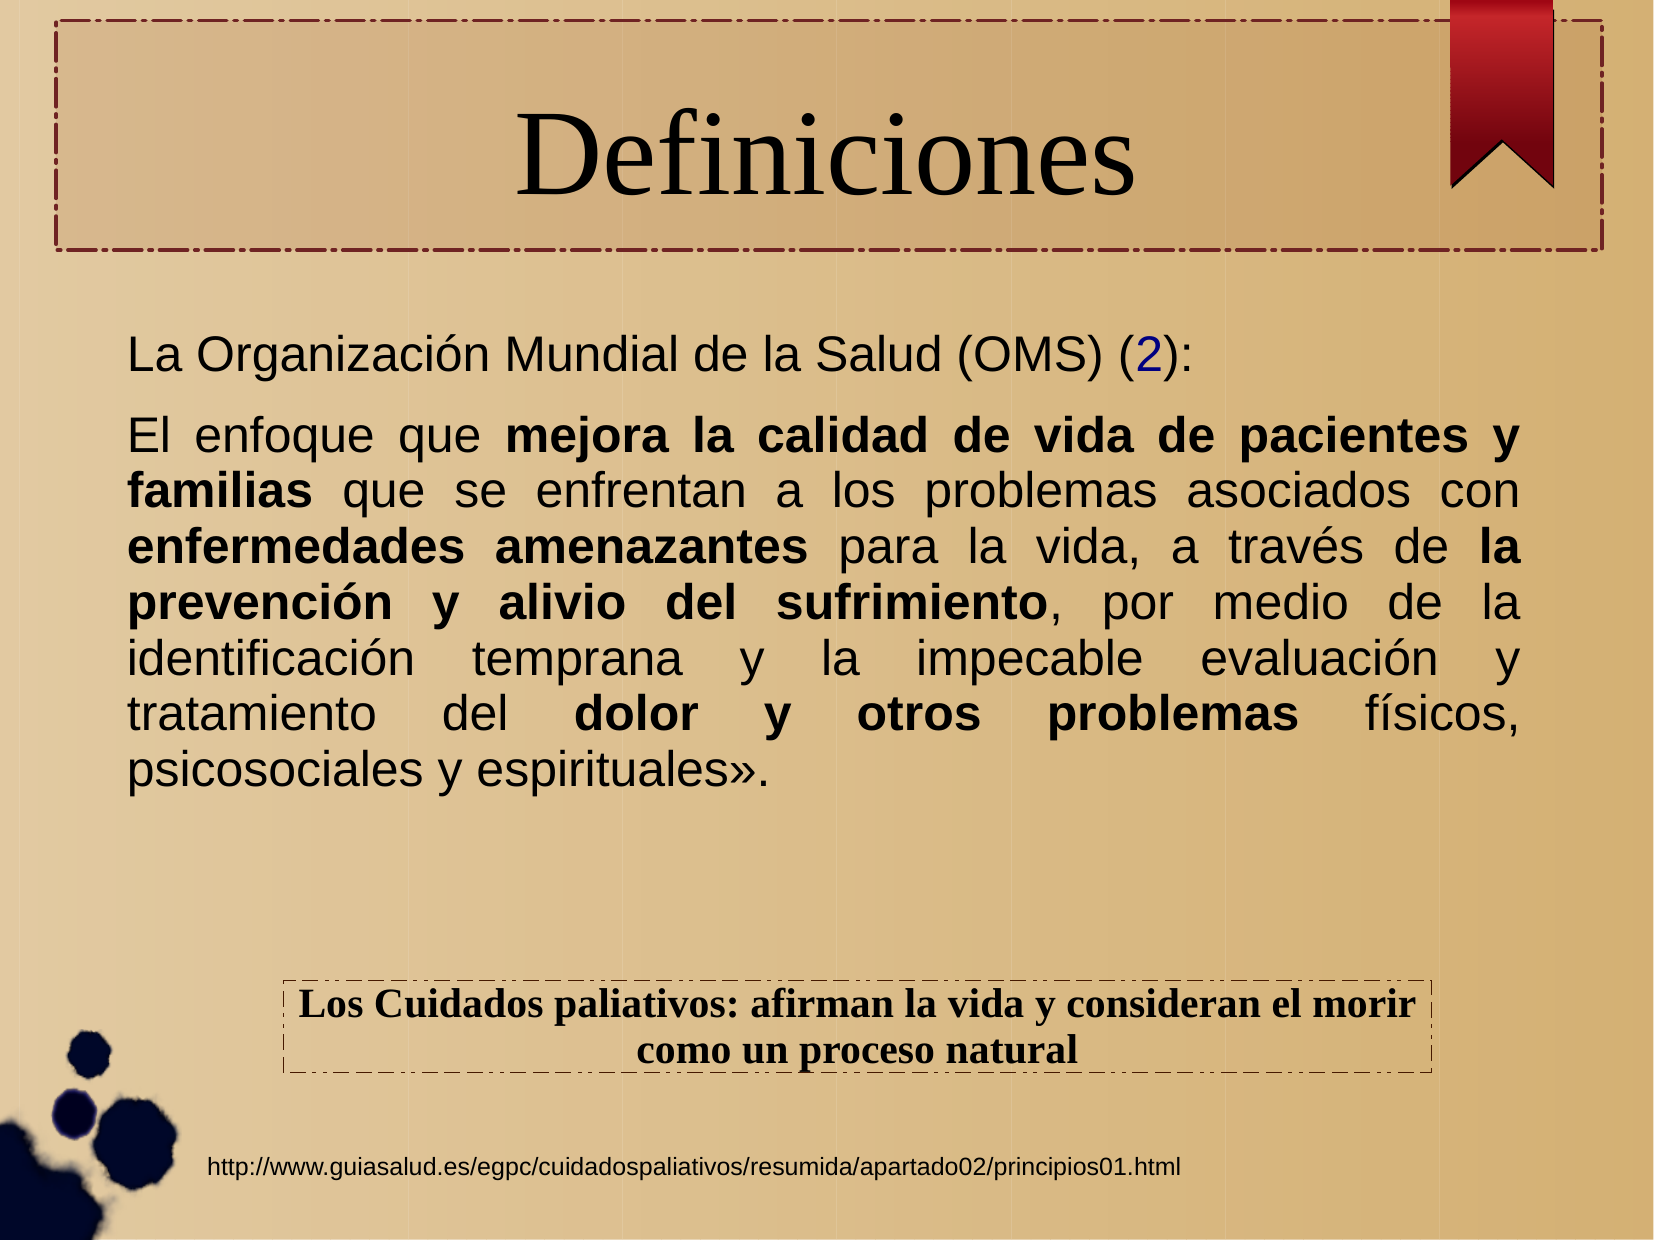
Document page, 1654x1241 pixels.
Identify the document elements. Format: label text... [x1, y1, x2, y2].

text_box http://www.guiasalud.es/egpc/cuidadospaliativos/resumida/apartado02/principios01.html [192, 1145, 1654, 1203]
title Definiciones [82, 49, 1571, 257]
text_box La Organización Mundial de la Salud (OMS) (2): El enfoque que mejora la calidad de vida de pacientes y familias que se enfrentan a los problemas asociados con enfermedades amenazantes para la vida, a través de la prevención y alivio del sufrimiento, por medio de la identiﬁcación temprana y la impecable evaluación y tratamiento del dolor y otros problemas físicos, psicosociales y espirituales». [112, 318, 1536, 863]
text_box Los Cuidados paliativos: afirman la vida y consideran el morir como un proceso natural [283, 980, 1432, 1073]
